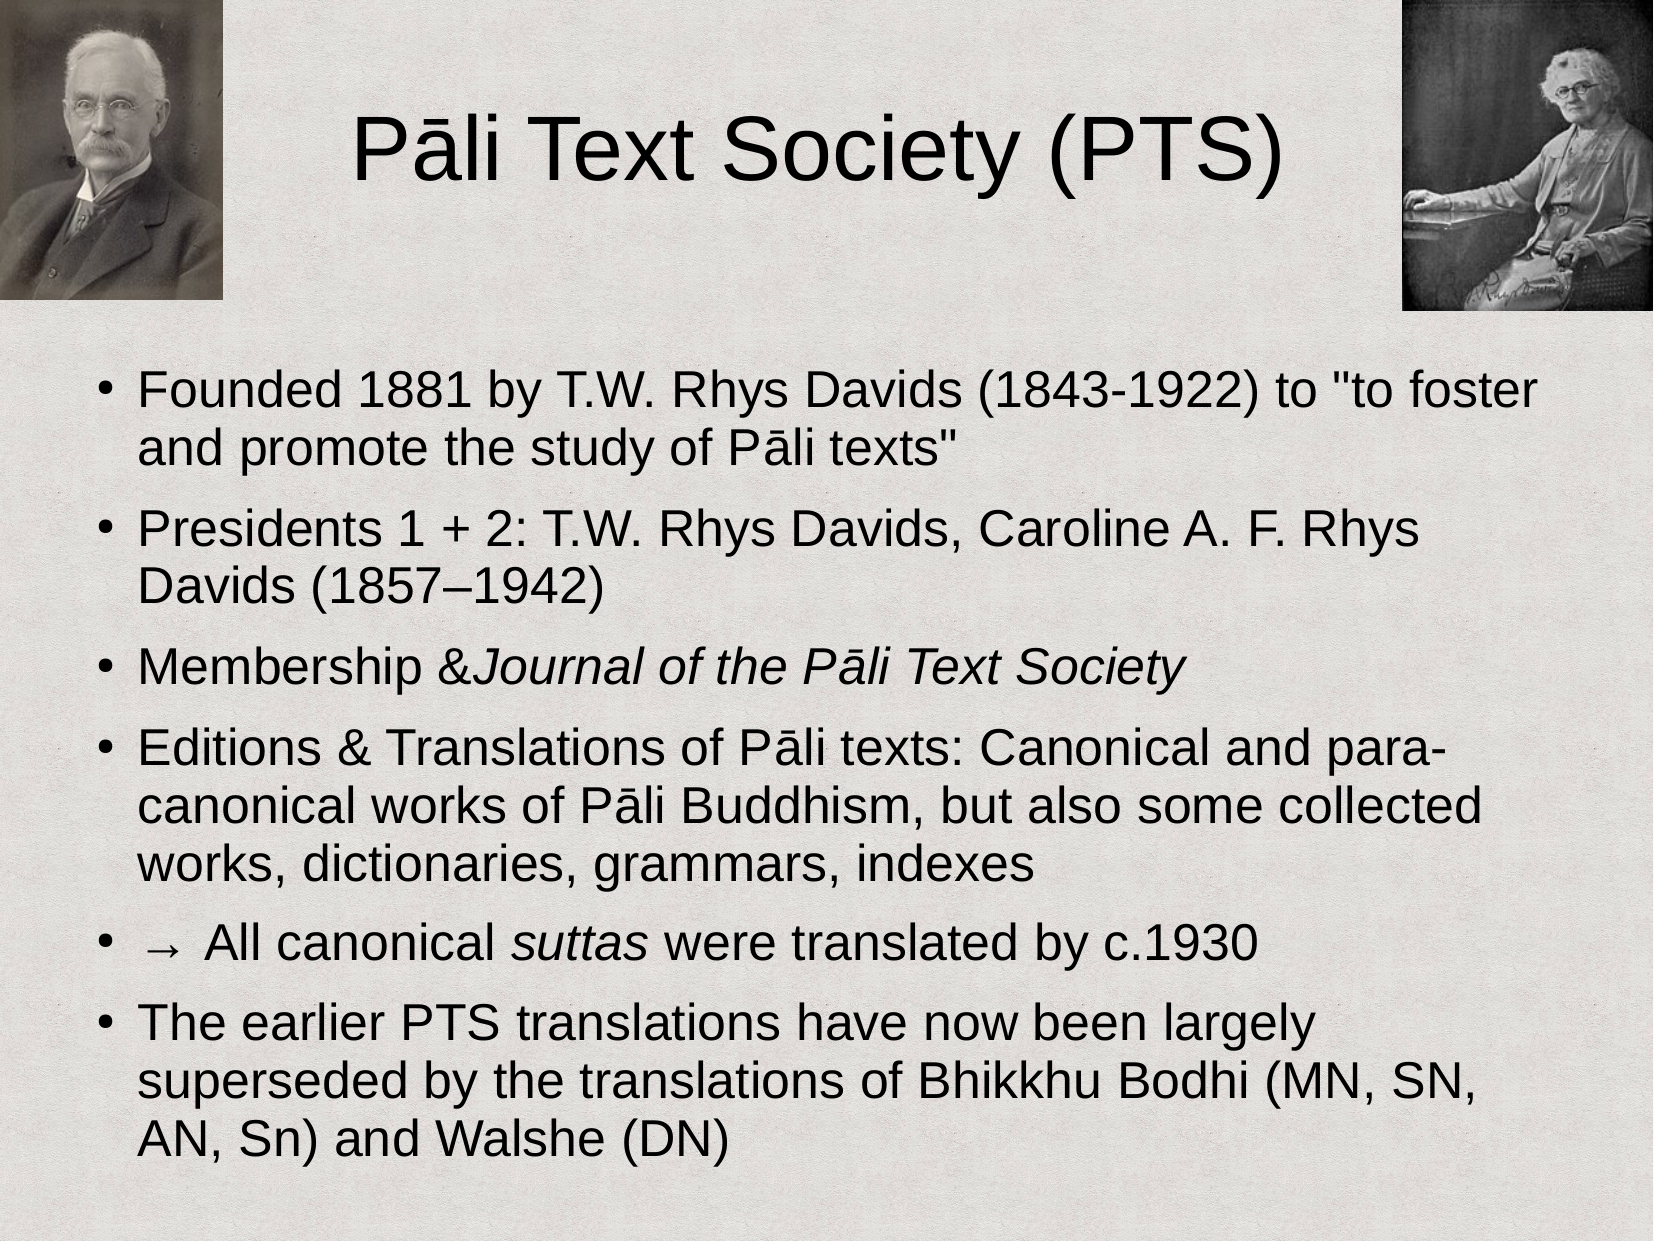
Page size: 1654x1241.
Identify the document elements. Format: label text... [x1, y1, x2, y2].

picture [0, 0, 1654, 1241]
title Pāli Text Society (PTS) [225, 45, 1402, 253]
list Founded 1881 by T.W. Rhys Davids (1843-1922) to "to foster and promote the study of Pāli texts" Presidents 1 + 2: T.W. Rhys Davids, Caroline A. F. Rhys Davids (1857–1942) Membership &Journal of the Pāli Text Society Editions & Translations of Pāli texts: Canonical and para-canonical works of Pāli Buddhism, but also some collected works, dictionaries, grammars, indexes → All canonical suttas were translated by c.1930 The earlier PTS translations have now been largely superseded by the translations of Bhikkhu Bodhi (MN, SN, AN, Sn) and Walshe (DN) [82, 360, 1571, 1181]
